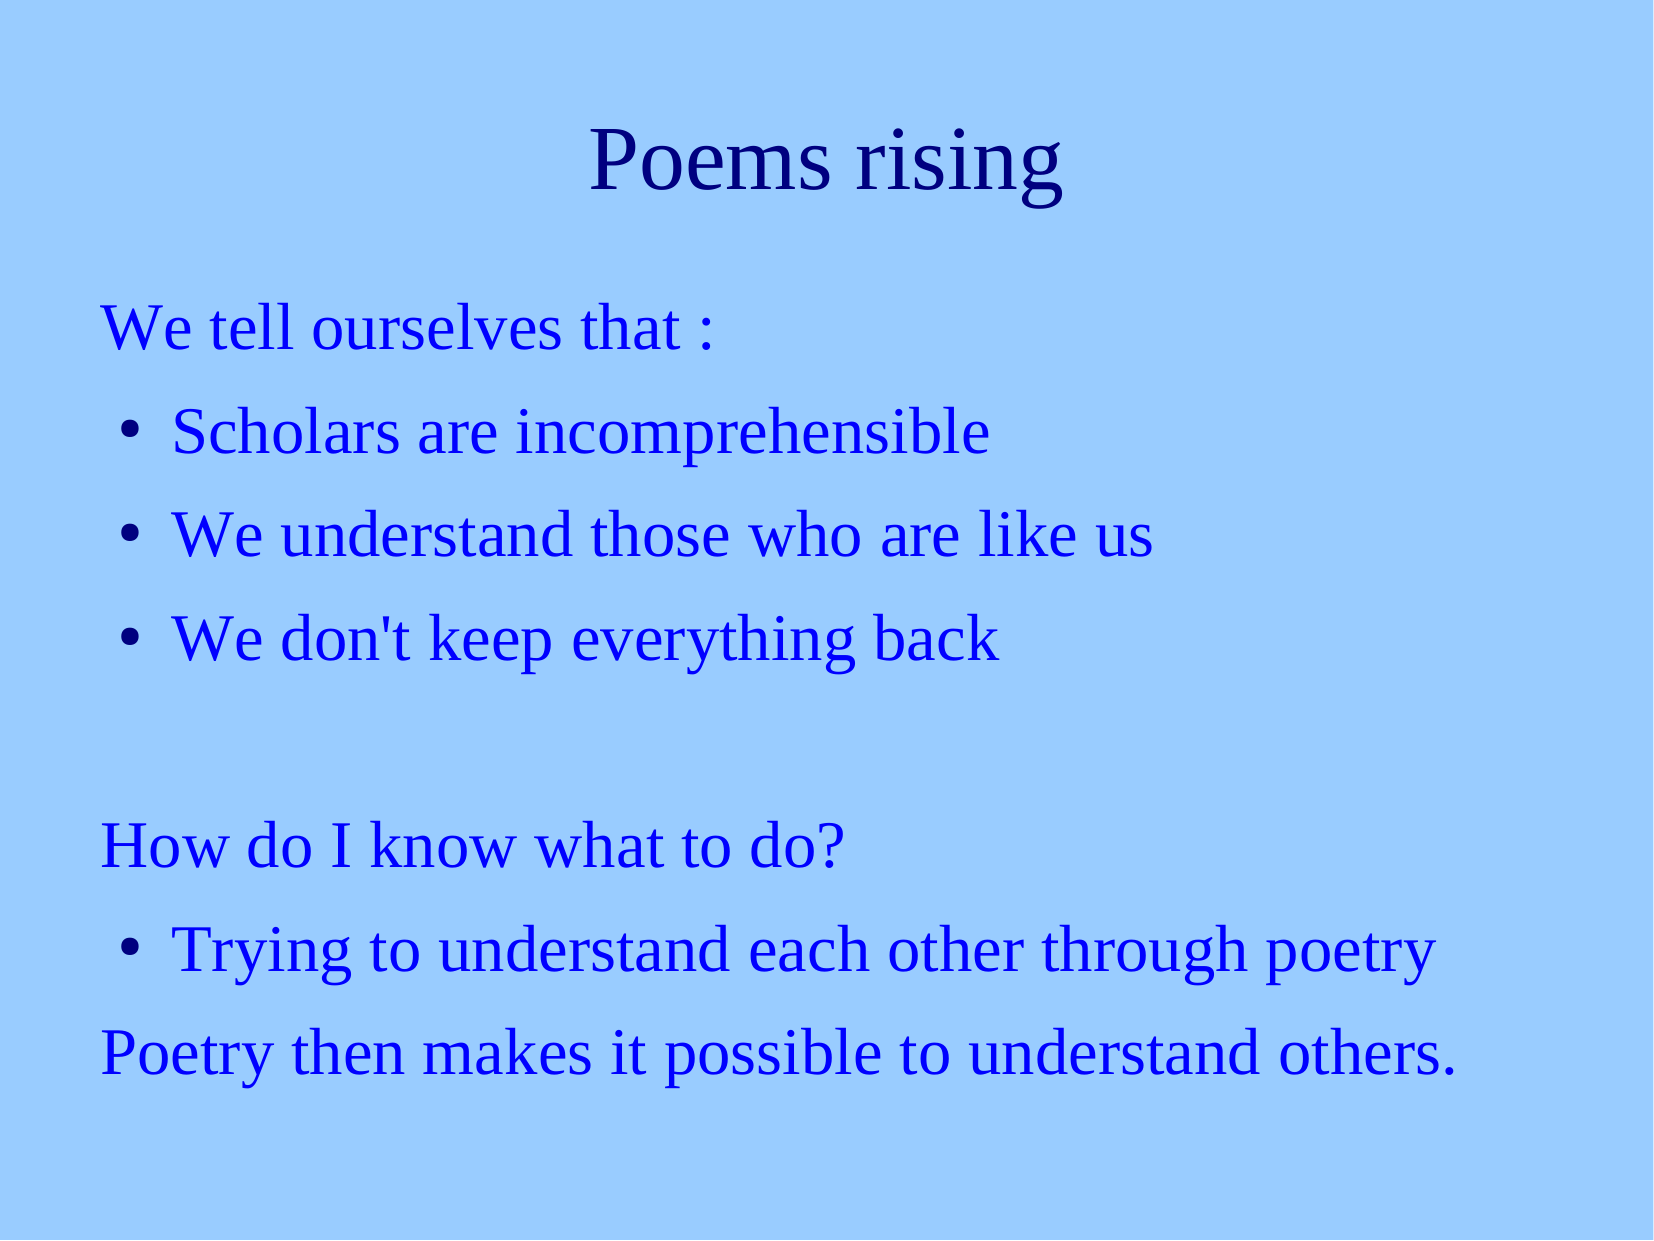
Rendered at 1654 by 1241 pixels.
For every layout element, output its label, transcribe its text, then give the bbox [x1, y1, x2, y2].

title Poems rising [82, 55, 1571, 263]
list We tell ourselves that : Scholars are incomprehensible We understand those who are like us We don't keep everything back How do I know what to do? Trying to understand each other through poetry Poetry then makes it possible to understand others. [82, 290, 1571, 1090]
